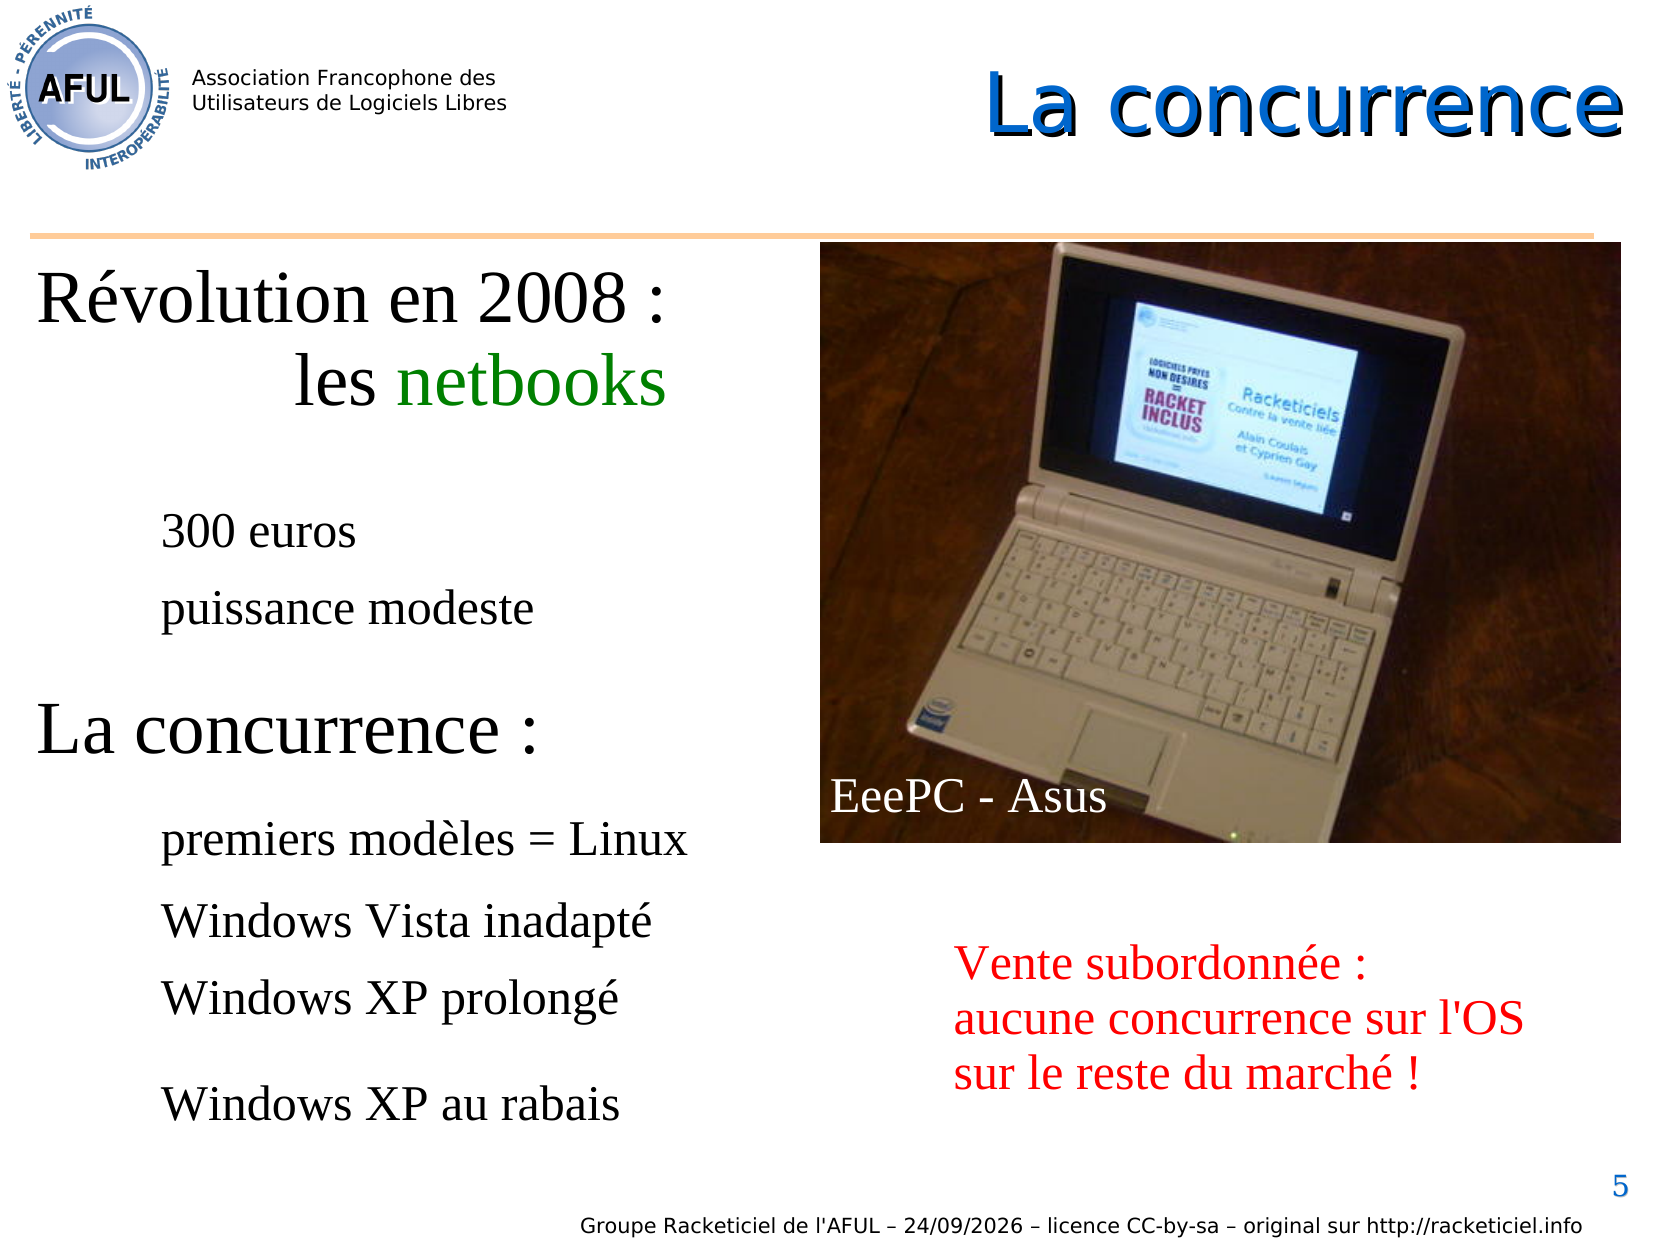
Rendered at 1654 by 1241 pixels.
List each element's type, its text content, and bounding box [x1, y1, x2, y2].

text_box premiers modèles = Linux [146, 803, 704, 879]
title La concurrence [501, 7, 1625, 200]
text_box 300 euros [145, 496, 372, 572]
text_box La concurrence : [22, 679, 556, 785]
text_box Vente subordonnée : aucune concurrence sur l'OS sur le reste du marché ! [938, 927, 1541, 1124]
text_box Windows XP au rabais [146, 1068, 636, 1145]
picture [0, 0, 178, 178]
text_box EeePC - Asus [814, 760, 1123, 836]
text_box Windows Vista inadapté [146, 885, 668, 962]
text_box puissance modeste [146, 572, 550, 649]
text_box Windows XP prolongé [146, 962, 635, 1038]
text_box Révolution en 2008 : les netbooks [22, 248, 683, 445]
picture [820, 242, 1621, 843]
